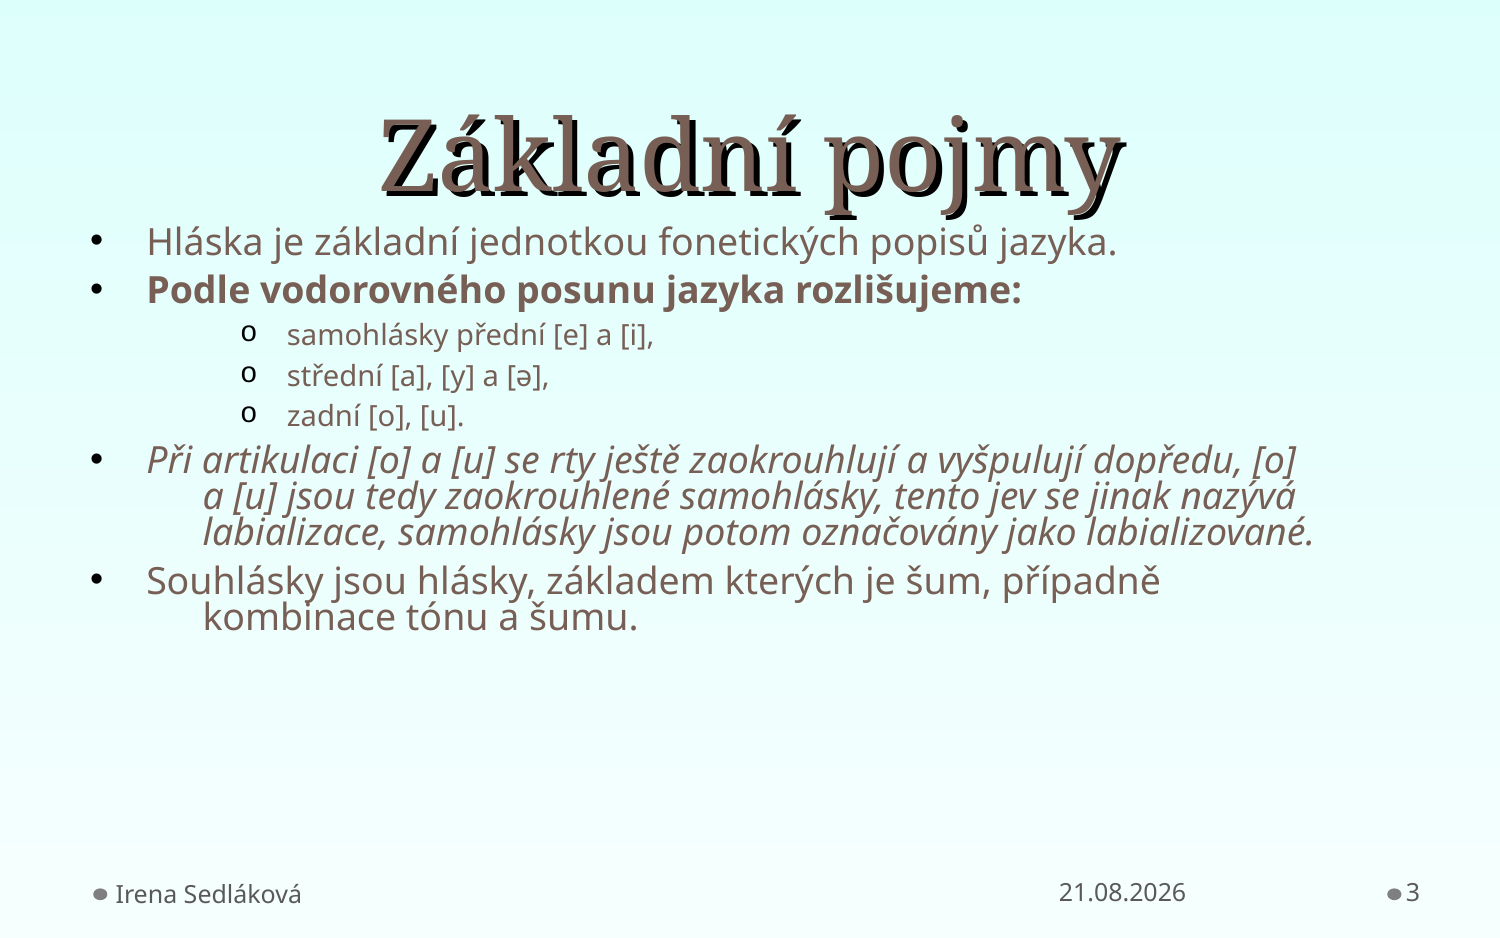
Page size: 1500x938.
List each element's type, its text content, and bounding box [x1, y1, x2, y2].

text_box 15.11.2018 [1043, 868, 1387, 919]
title Základní pojmy [75, 0, 1426, 219]
list Hláska je základní jednotkou fonetických popisů jazyka. Podle vodorovného posunu jazyka rozlišujeme: samohlásky přední [e] a [i], střední [a], [y] a [ǝ], zadní [o], [u]. Při artikulaci [o] a [u] se rty ještě zaokrouhlují a vyšpulují dopředu, [o] a [u] jsou tedy zaokrouhlené samohlásky, tento jev se jinak nazývá labializace, samohlásky jsou potom označovány jako labializované. Souhlásky jsou hlásky, základem kterých je šum, případně kombinace tónu a šumu. [75, 218, 1341, 838]
text_box [1401, 868, 1494, 919]
text_box Irena Sedláková [108, 868, 576, 919]
